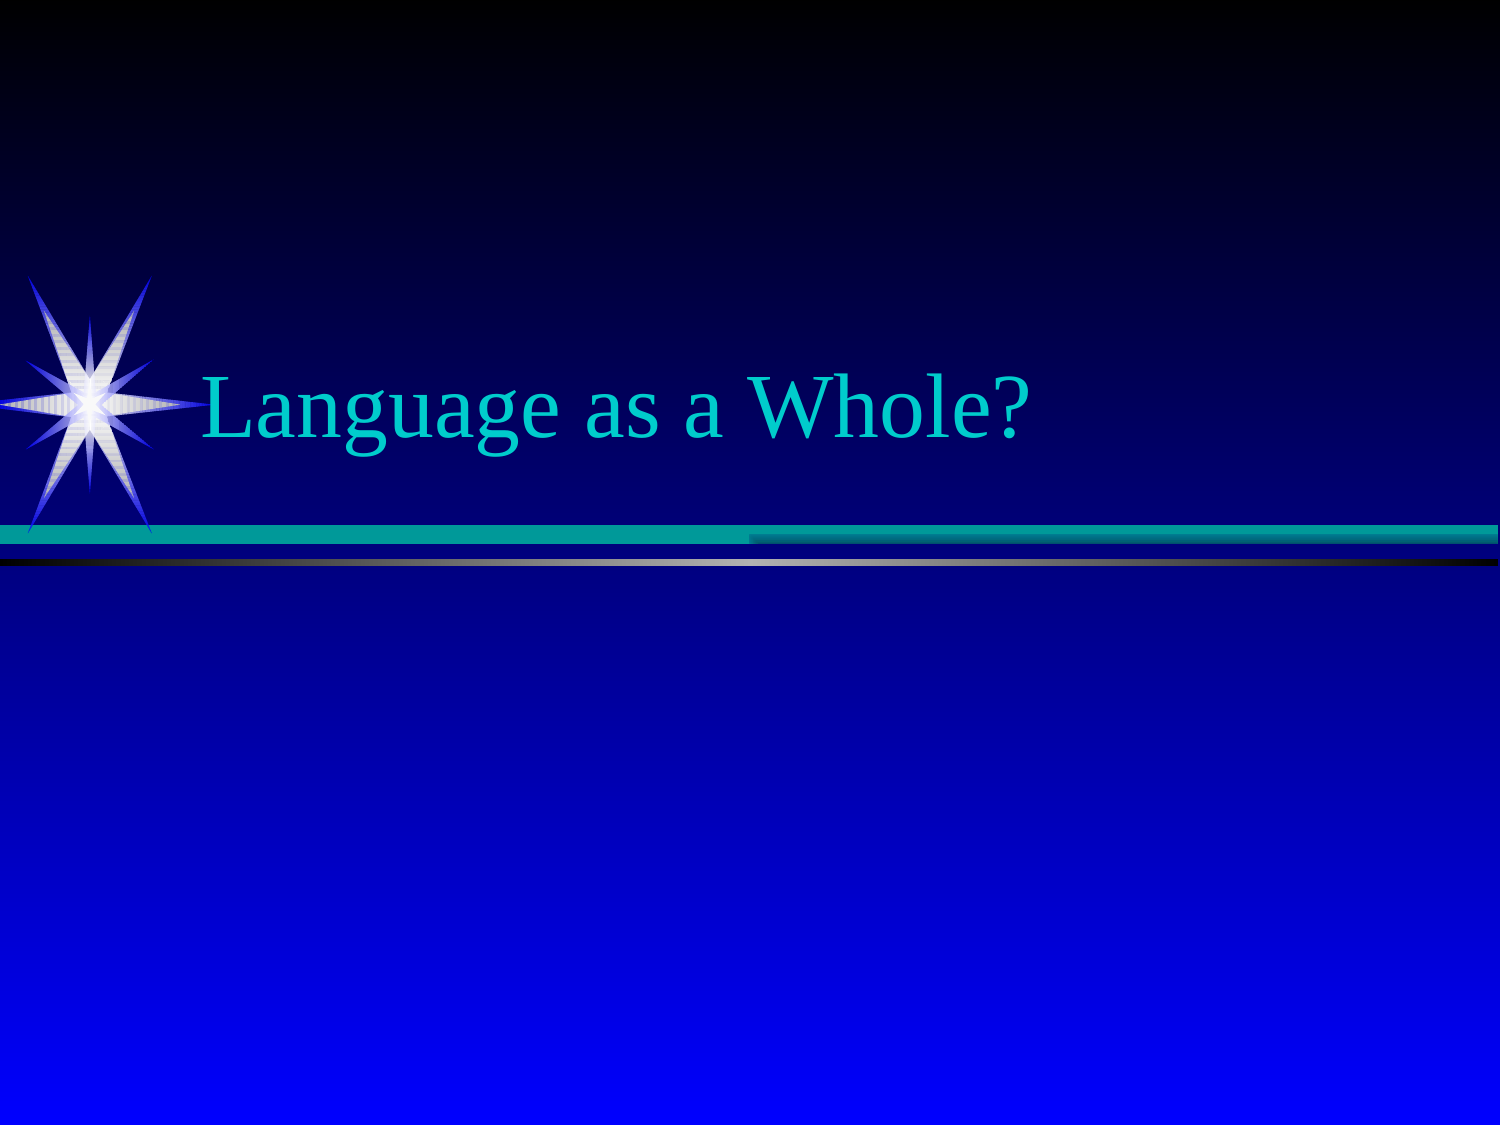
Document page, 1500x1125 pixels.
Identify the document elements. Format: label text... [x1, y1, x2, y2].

text_box æ [35, 506, 45, 512]
title Language as a Whole? [200, 312, 1476, 501]
text_box æ [135, 297, 144, 303]
text_box æ [187, 401, 193, 408]
text_box æ [35, 297, 45, 303]
text_box æ [135, 506, 144, 512]
